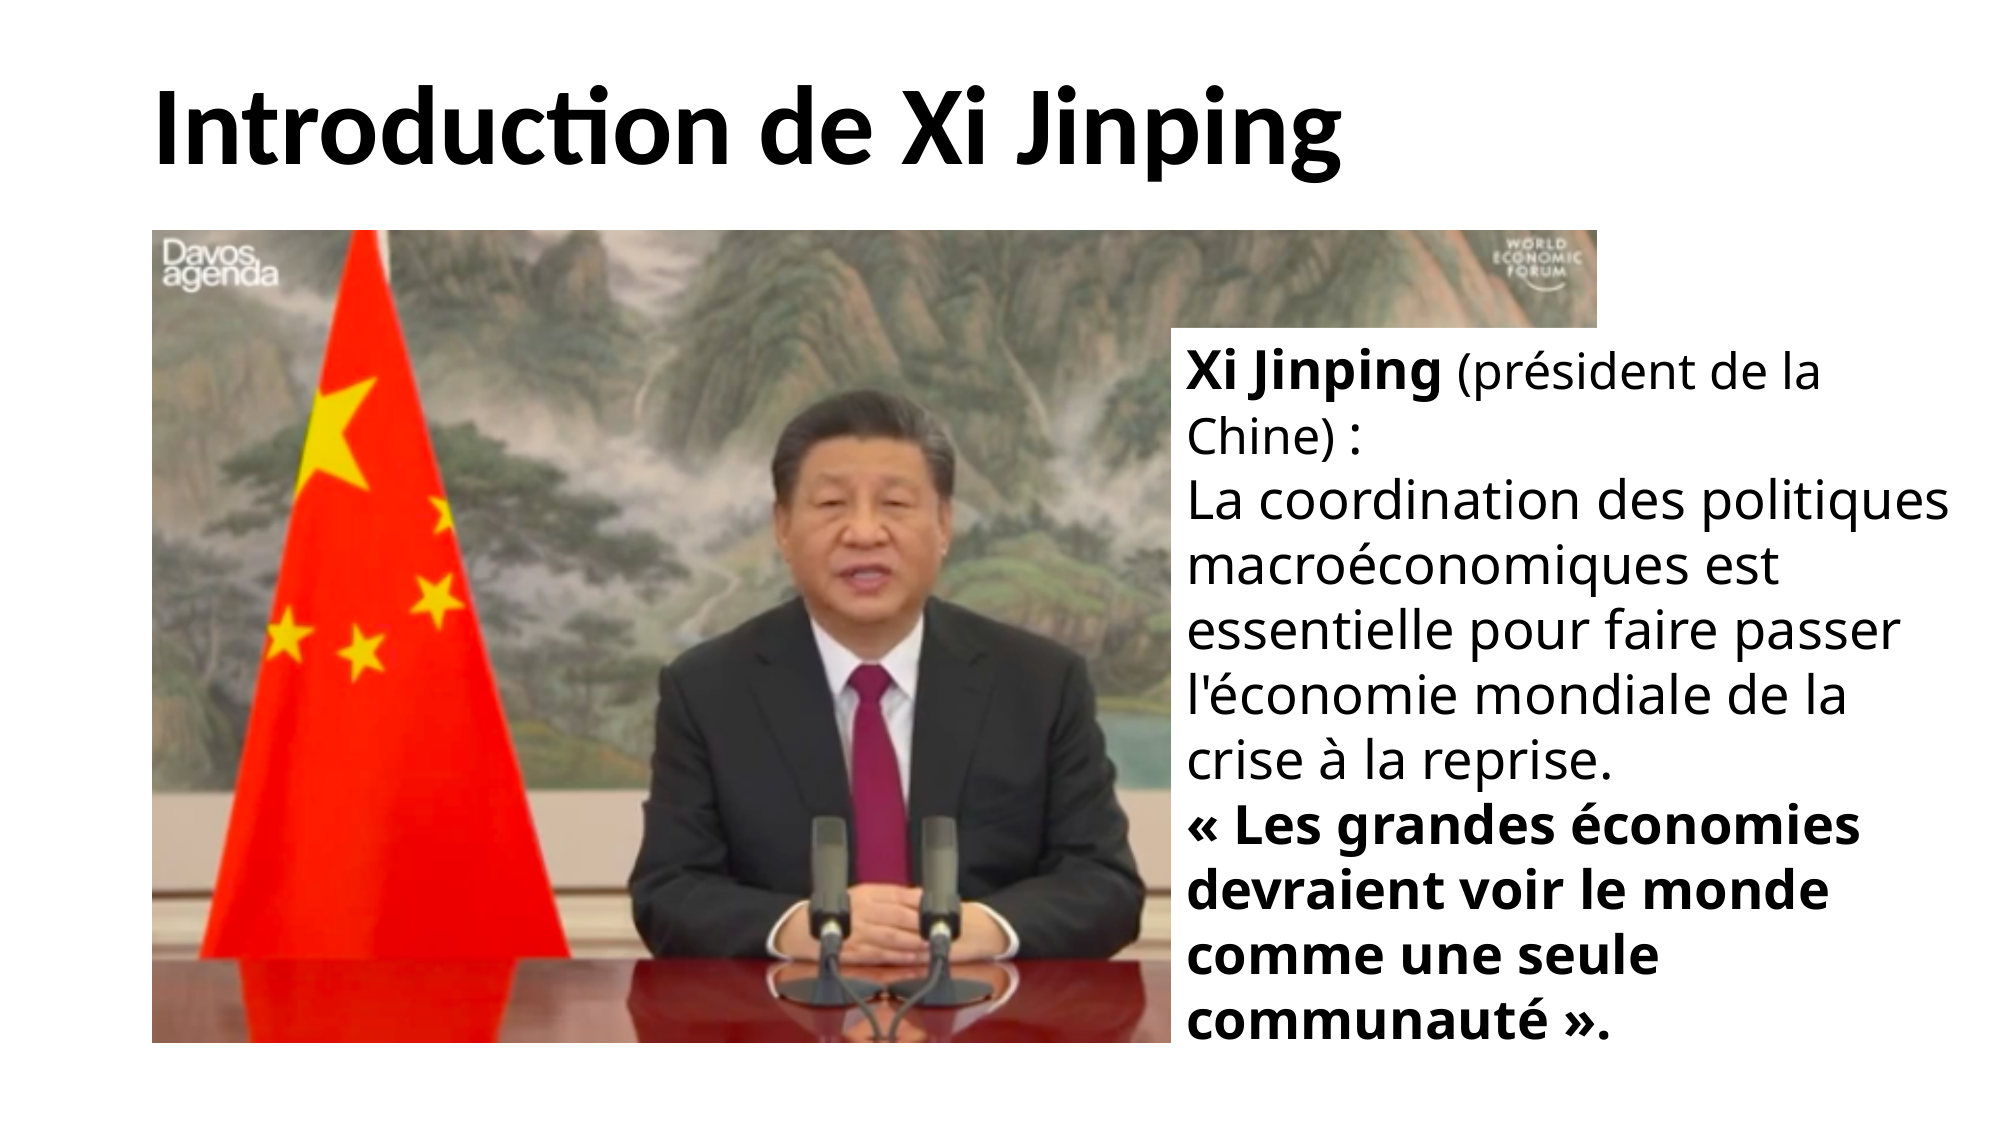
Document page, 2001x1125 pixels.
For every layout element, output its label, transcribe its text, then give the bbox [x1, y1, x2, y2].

text_box Xi Jinping (président de la Chine) : La coordination des politiques macroéconomiques est essentielle pour faire passer l'économie mondiale de la crise à la reprise. « Les grandes économies devraient voir le monde comme une seule communauté ». [1171, 327, 1973, 1058]
title Introduction de Xi Jinping [137, 59, 1863, 278]
picture [152, 230, 1597, 1043]
